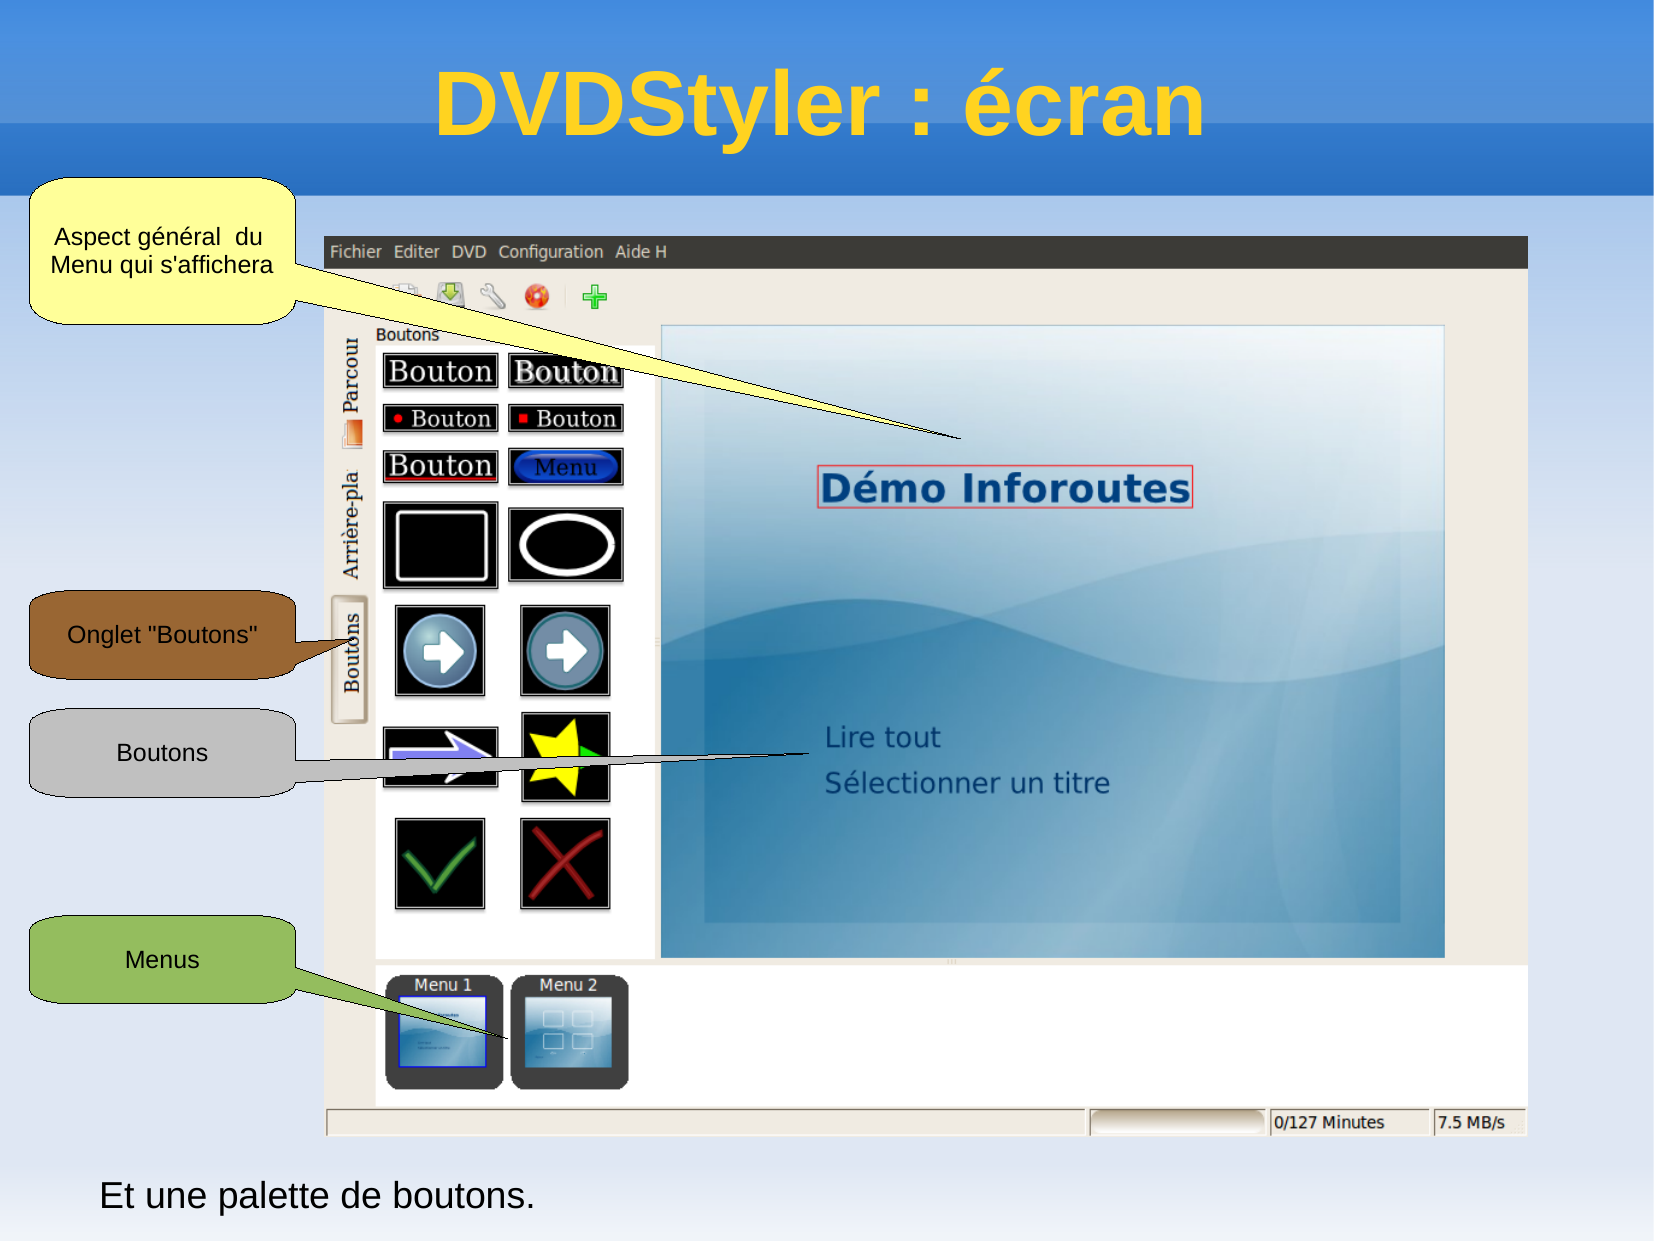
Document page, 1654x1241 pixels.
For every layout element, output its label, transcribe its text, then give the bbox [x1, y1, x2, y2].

title DVDStyler : écran [76, 0, 1565, 208]
text_box Boutons [29, 708, 809, 798]
text_box Menus [29, 915, 508, 1039]
picture [0, 0, 1654, 1241]
subtitle Et une palette de boutons. [88, 1151, 1241, 1241]
text_box Onglet "Boutons" [29, 590, 354, 680]
text_box Aspect général du Menu qui s'affichera [29, 177, 961, 439]
